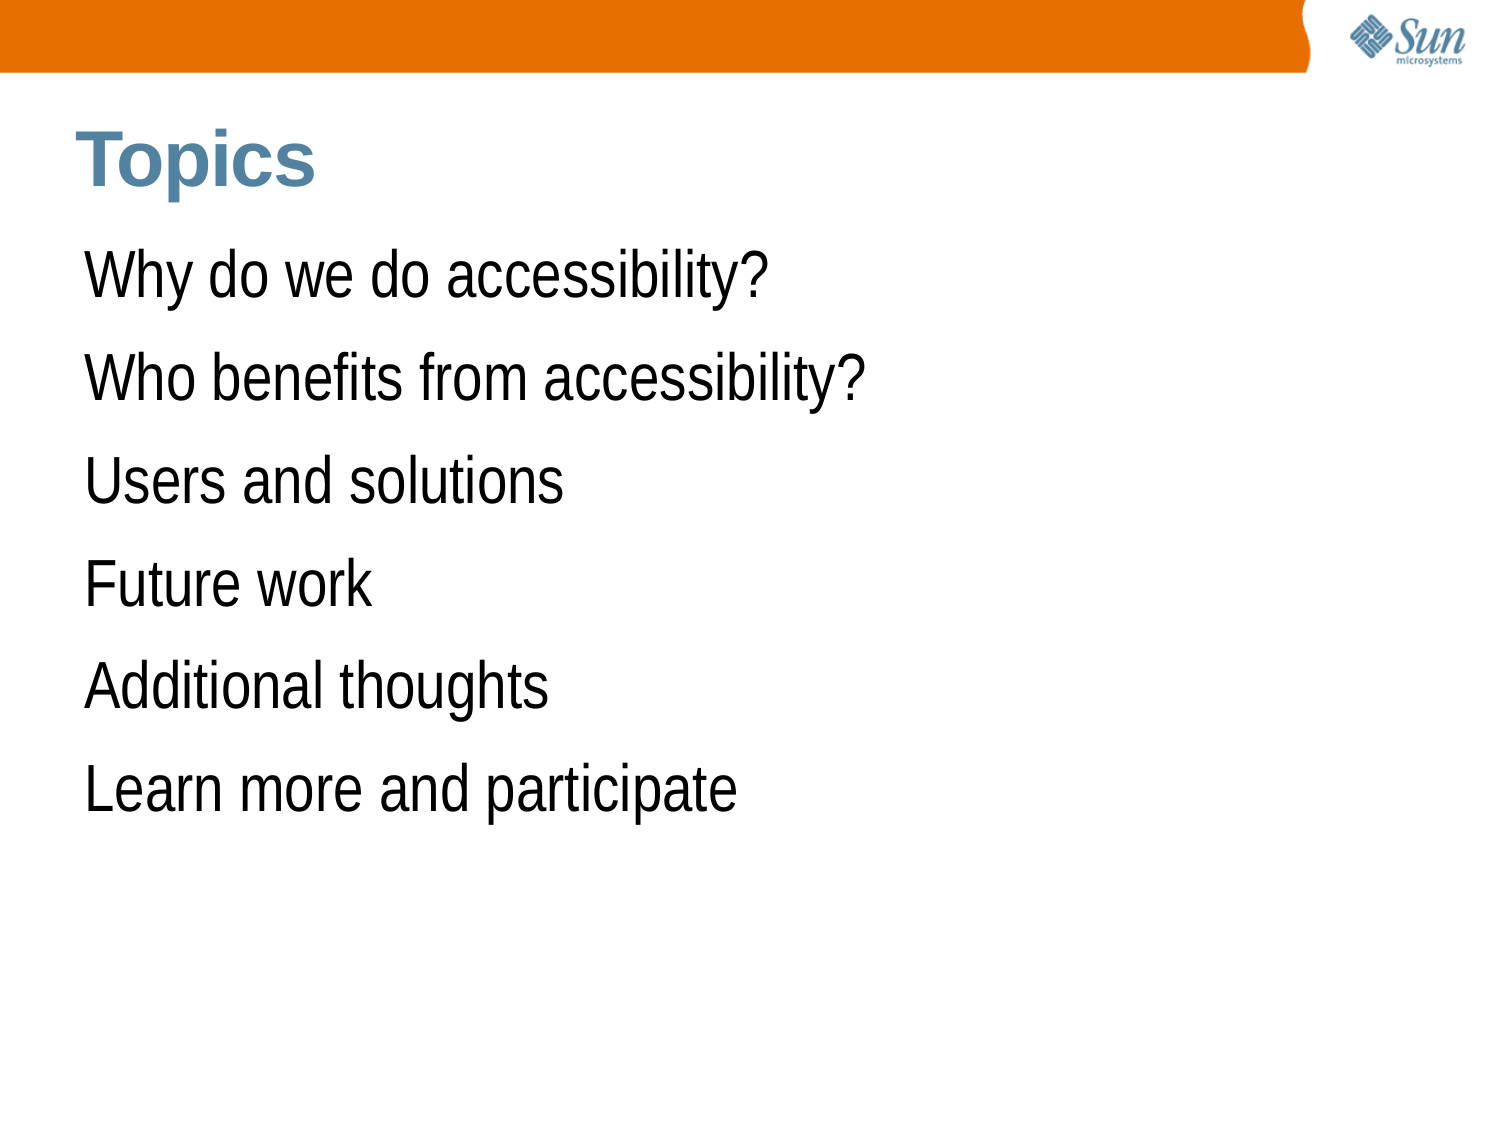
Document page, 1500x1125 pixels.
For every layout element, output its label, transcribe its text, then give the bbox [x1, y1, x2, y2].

title Topics [75, 122, 1438, 228]
list Why do we do accessibility? Who benefits from accessibility? Users and solutions Future work Additional thoughts Learn more and participate [64, 245, 1402, 940]
picture [0, 0, 1500, 75]
